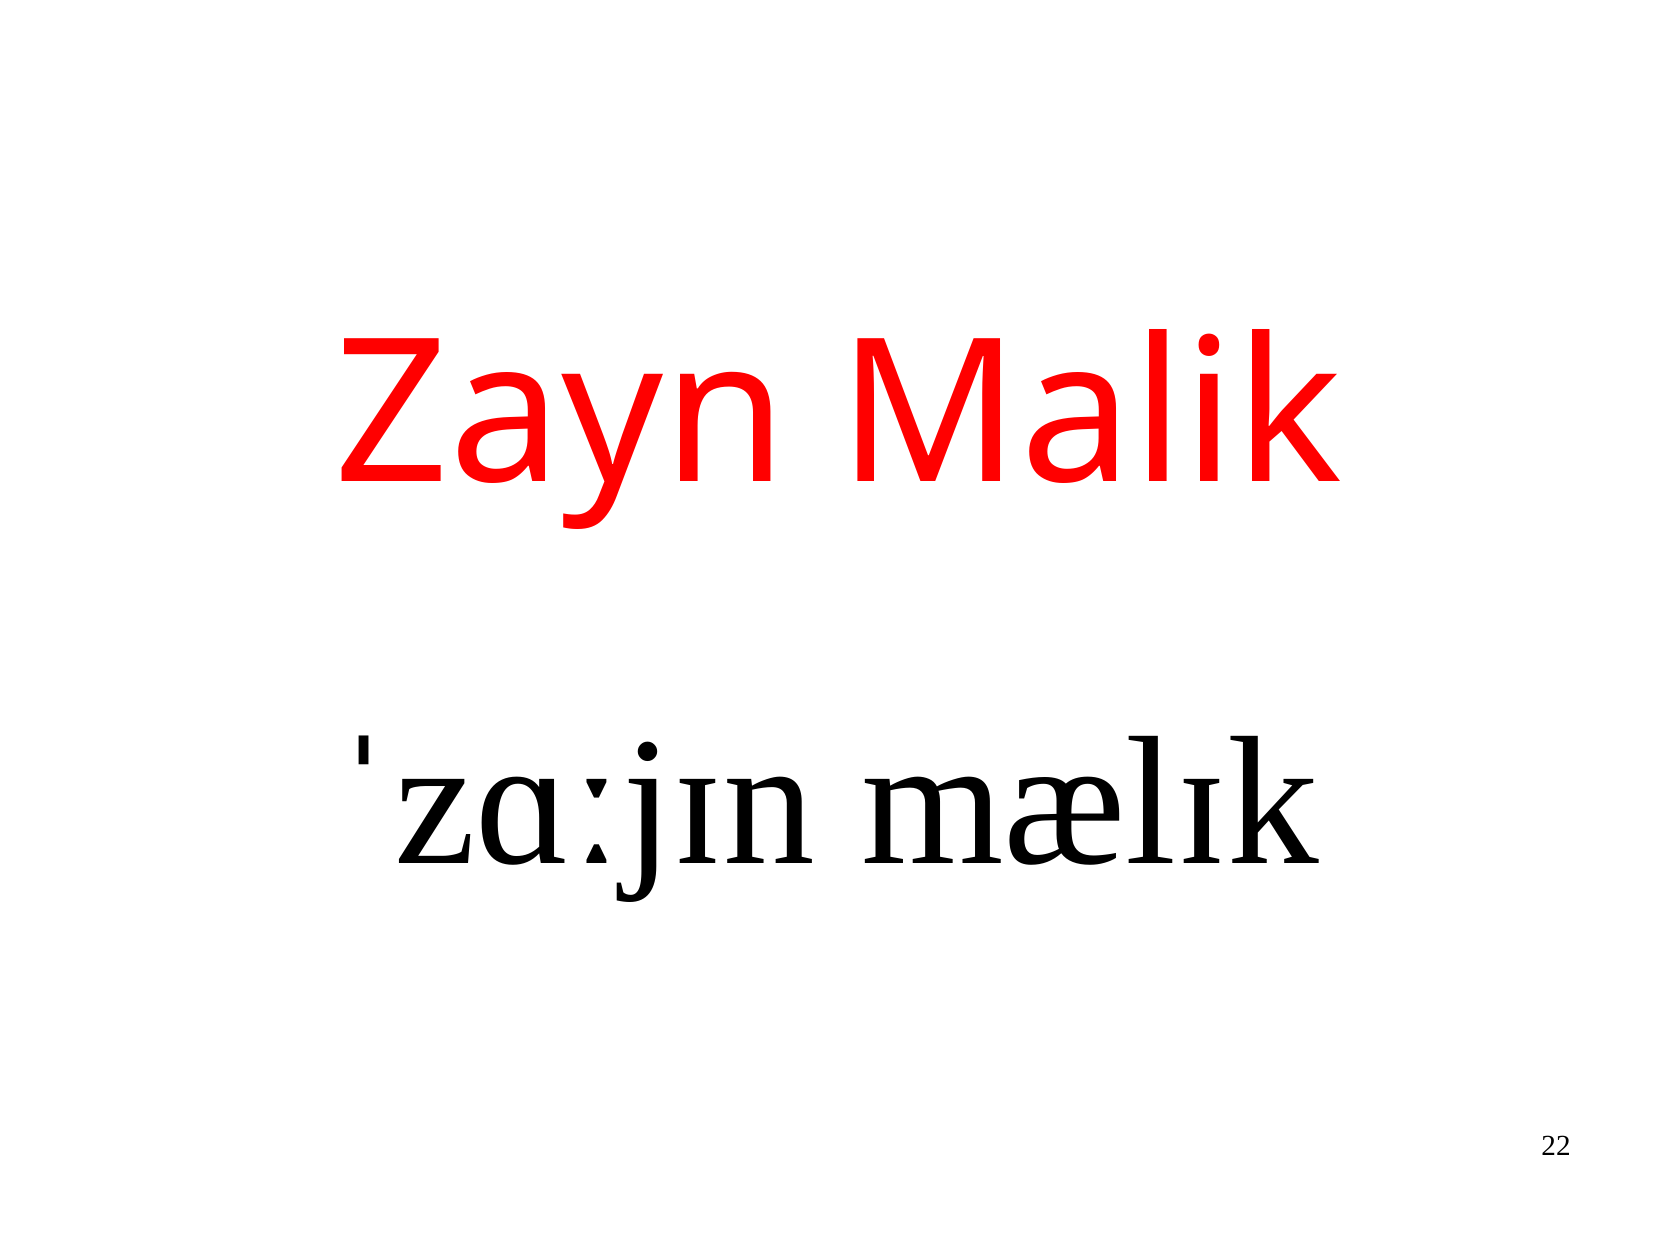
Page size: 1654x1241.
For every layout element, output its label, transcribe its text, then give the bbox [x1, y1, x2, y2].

subtitle ˈzɑːjɪn mælɪk [82, 475, 1571, 1109]
text_box Zayn Malik [82, 259, 1595, 475]
